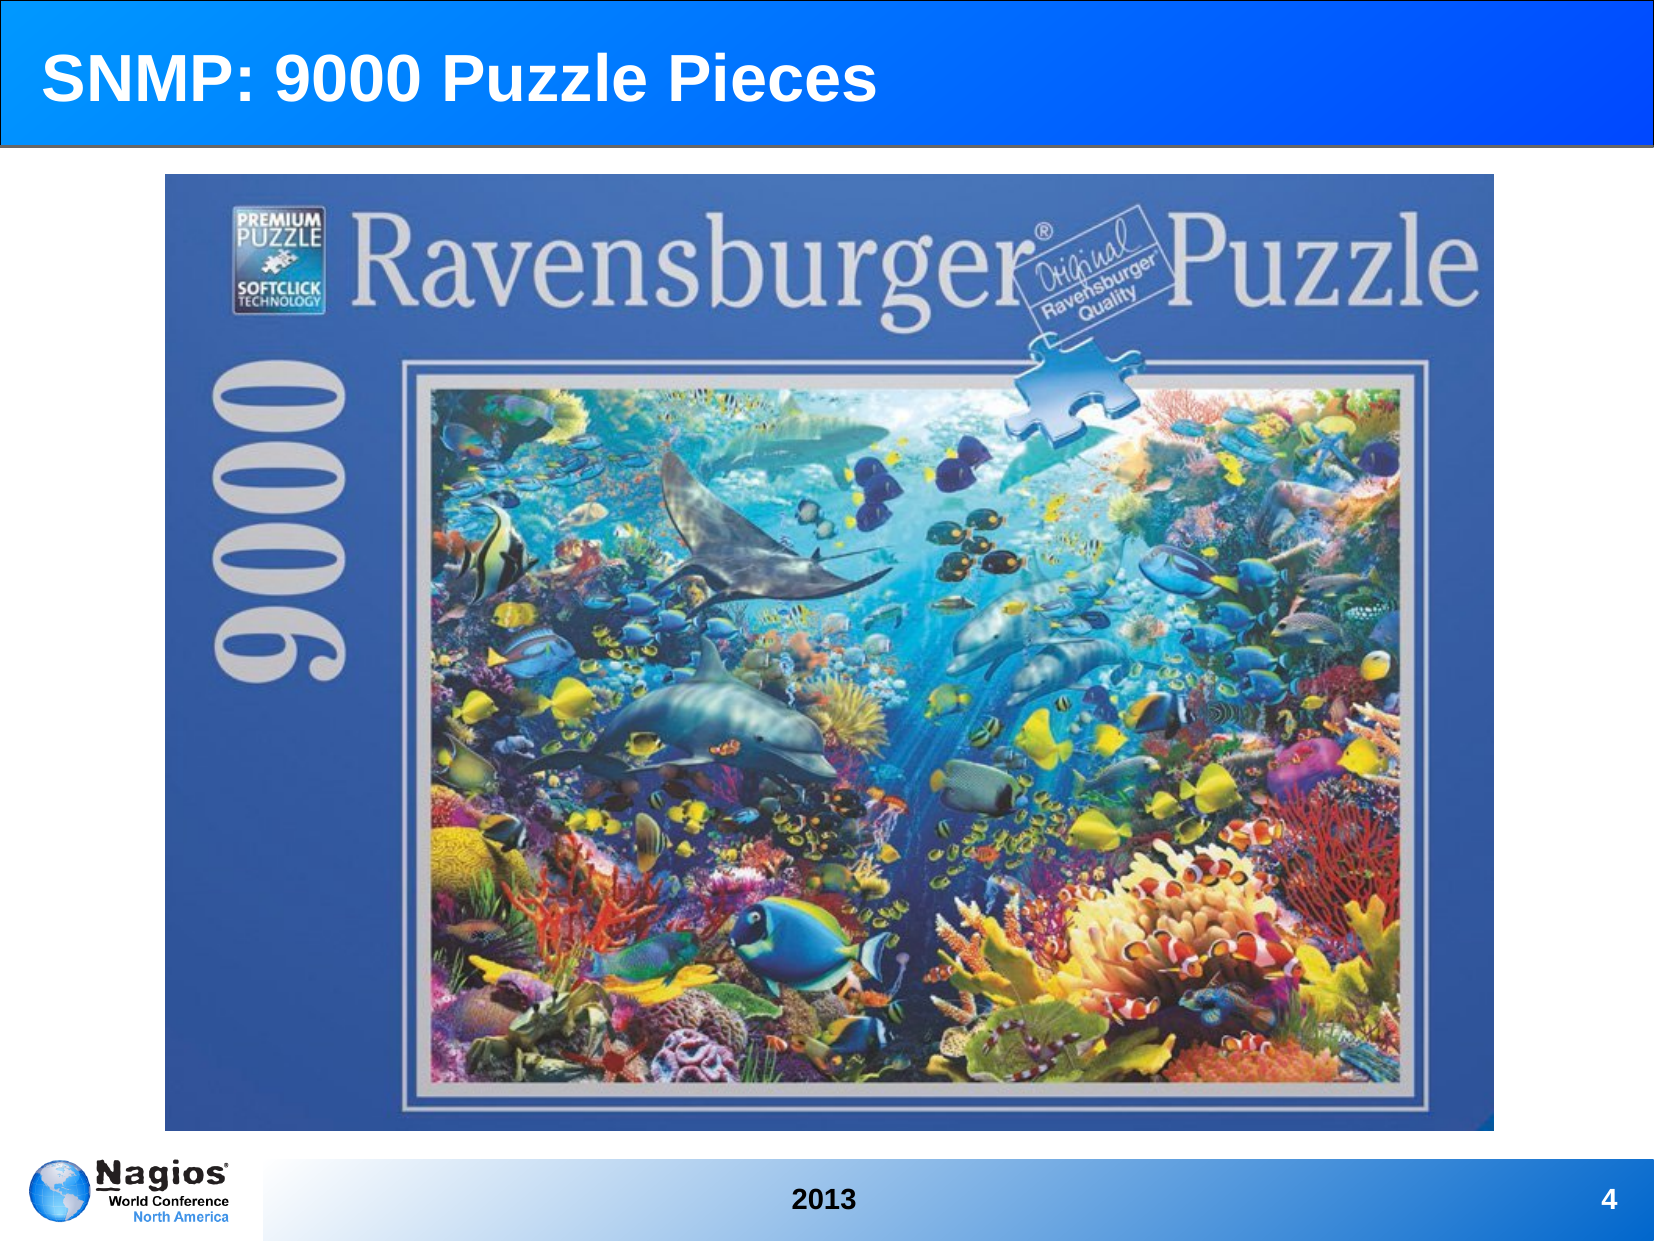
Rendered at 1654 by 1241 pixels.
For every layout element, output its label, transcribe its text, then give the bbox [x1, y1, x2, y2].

picture [165, 174, 1494, 1131]
picture [29, 1159, 229, 1235]
title SNMP: 9000 Puzzle Pieces [41, 36, 1248, 120]
